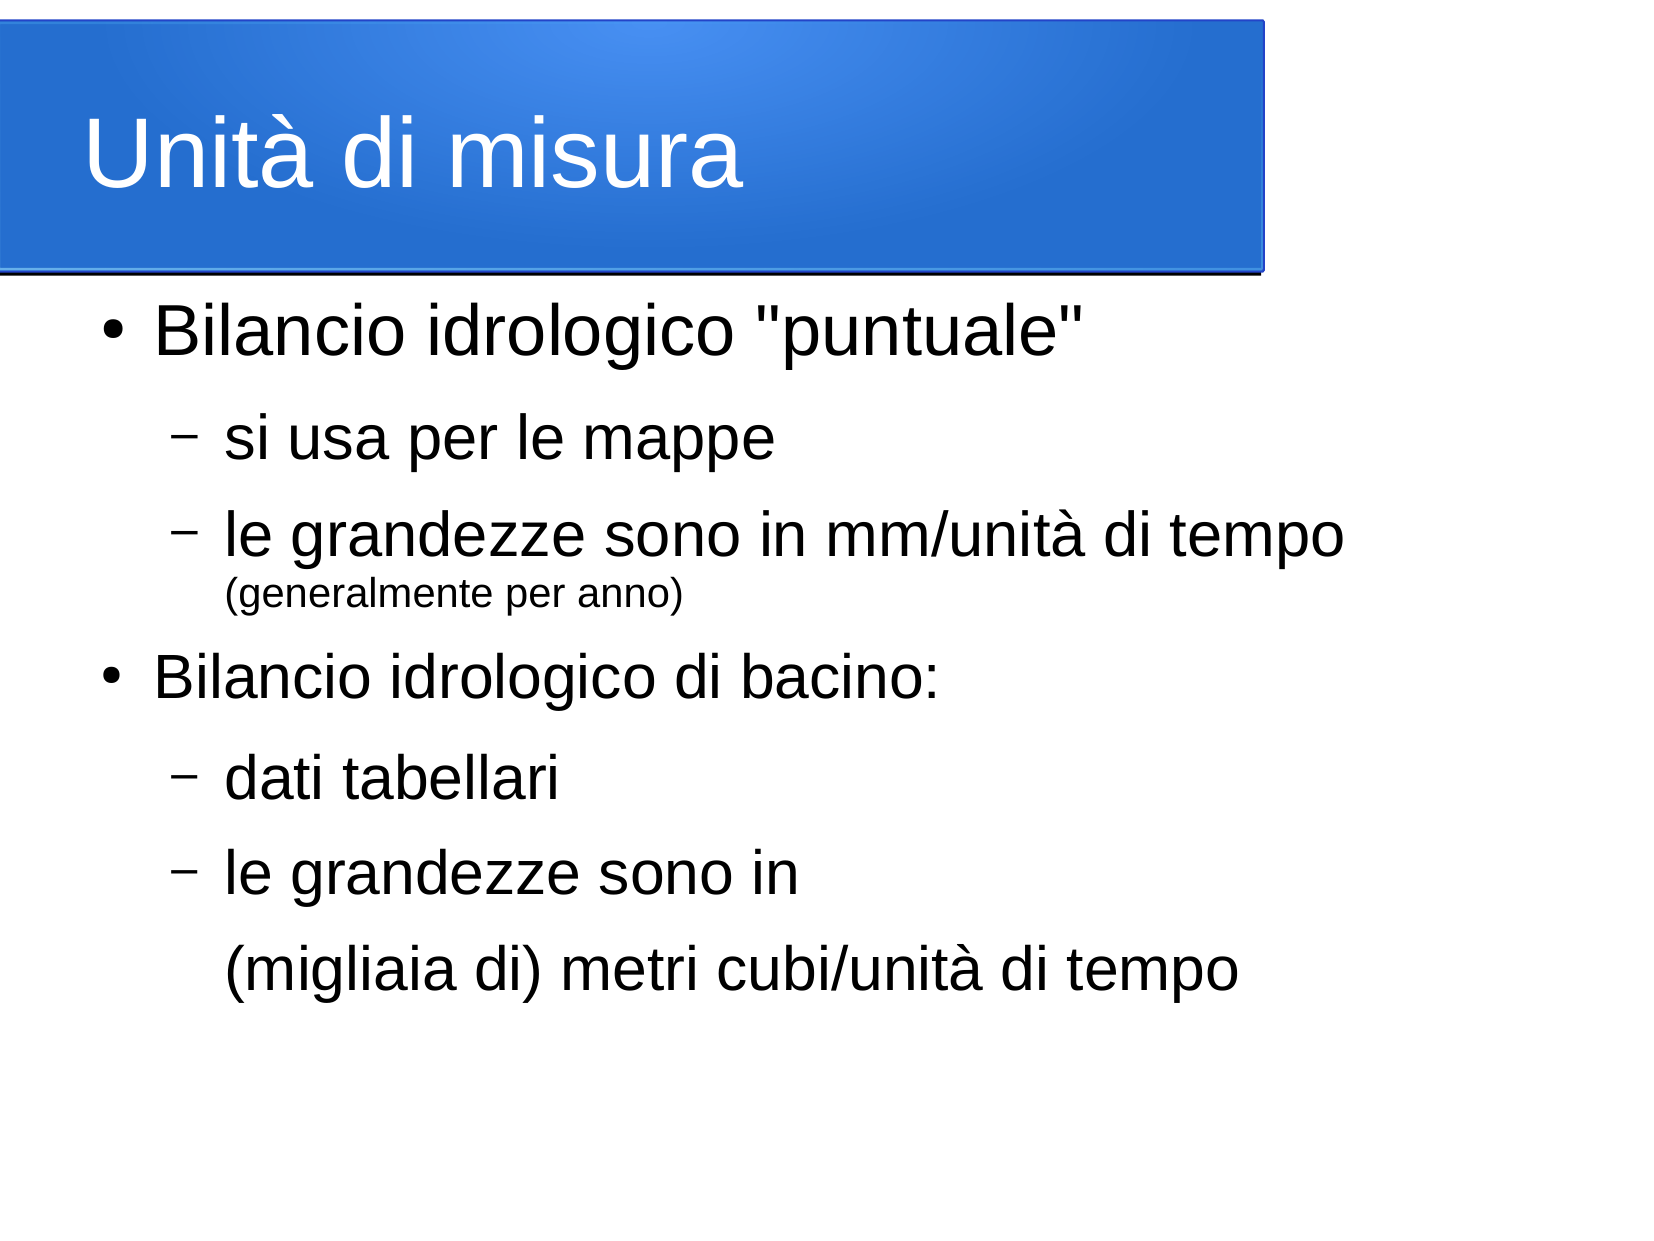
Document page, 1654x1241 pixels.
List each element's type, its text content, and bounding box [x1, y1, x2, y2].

list Bilancio idrologico "puntuale" si usa per le mappe le grandezze sono in mm/unità di tempo (generalmente per anno) Bilancio idrologico di bacino: dati tabellari le grandezze sono in (migliaia di) metri cubi/unità di tempo [82, 290, 1538, 1010]
title Unità di misura [82, 49, 1250, 257]
